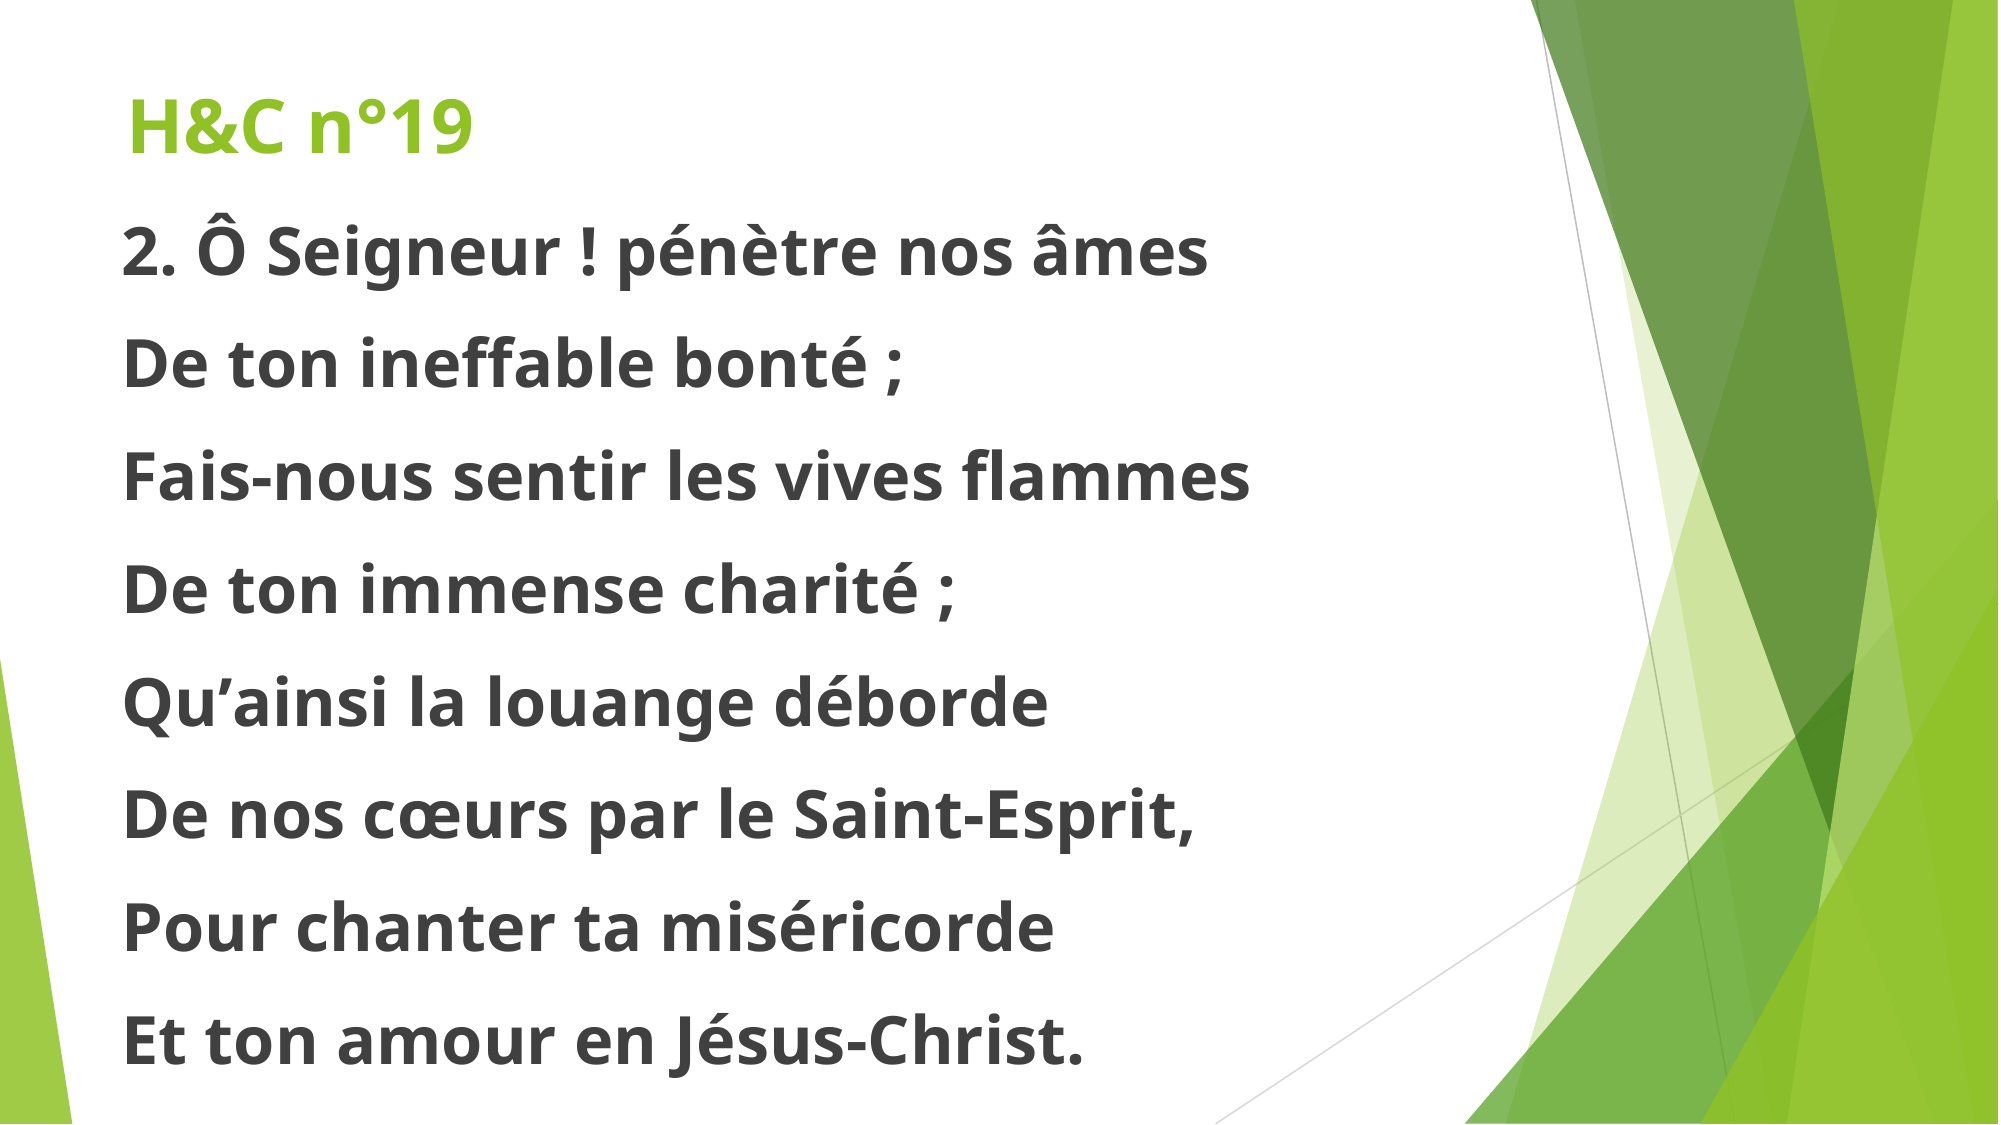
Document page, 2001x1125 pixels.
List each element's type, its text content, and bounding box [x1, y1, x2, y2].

text_box H&C n°19 [111, 70, 1522, 178]
text_box 2. Ô Seigneur ! pénètre nos âmes De ton ineffable bonté ; Fais-nous sentir les vives flammes De ton immense charité ; Qu’ainsi la louange déborde De nos cœurs par le Saint-Esprit, Pour chanter ta miséricorde Et ton amour en Jésus-Christ. [106, 188, 1961, 1074]
